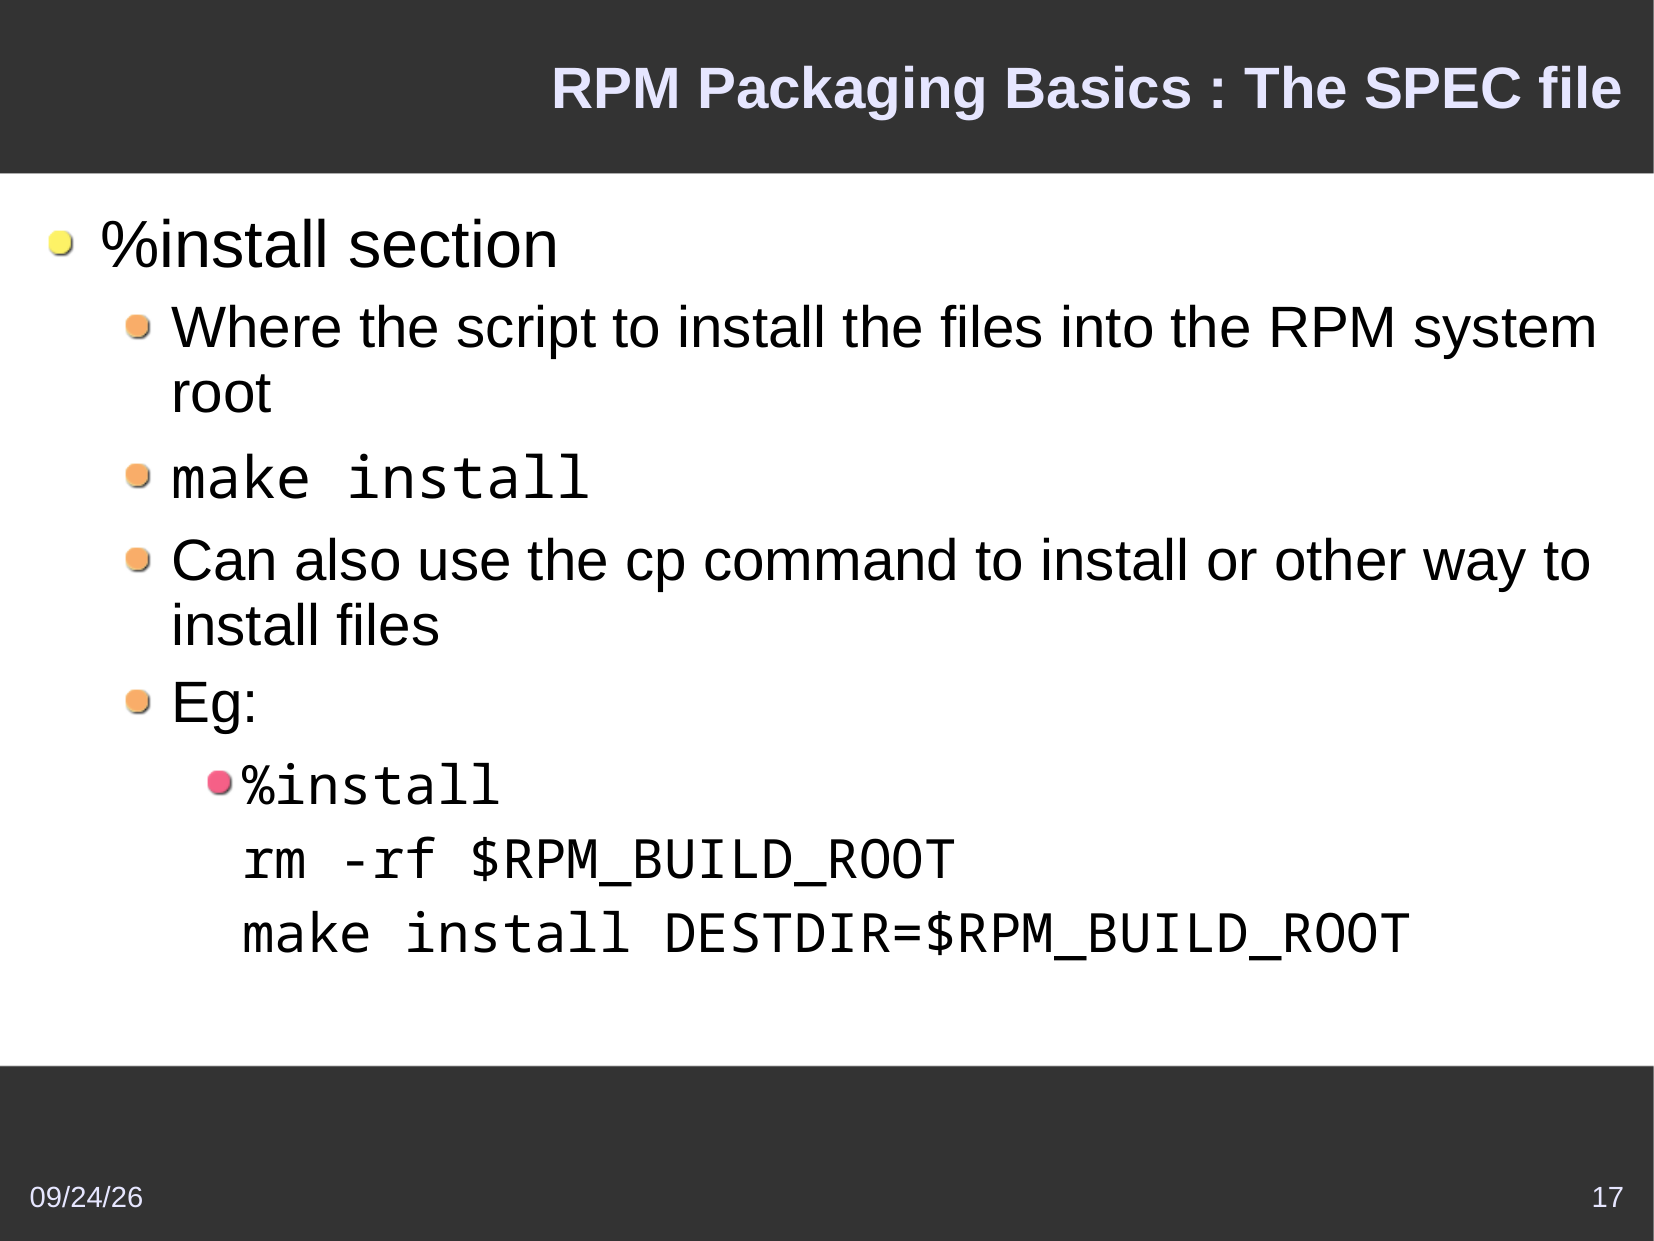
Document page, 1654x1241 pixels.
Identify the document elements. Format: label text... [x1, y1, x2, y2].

picture [0, 0, 1654, 1241]
title RPM Packaging Basics : The SPEC file [29, 36, 1625, 141]
list %install section Where the script to install the files into the RPM system root make install Can also use the cp command to install or other way to install files Eg: %install rm -rf $RPM_BUILD_ROOT make install DESTDIR=$RPM_BUILD_ROOT [29, 206, 1625, 1019]
